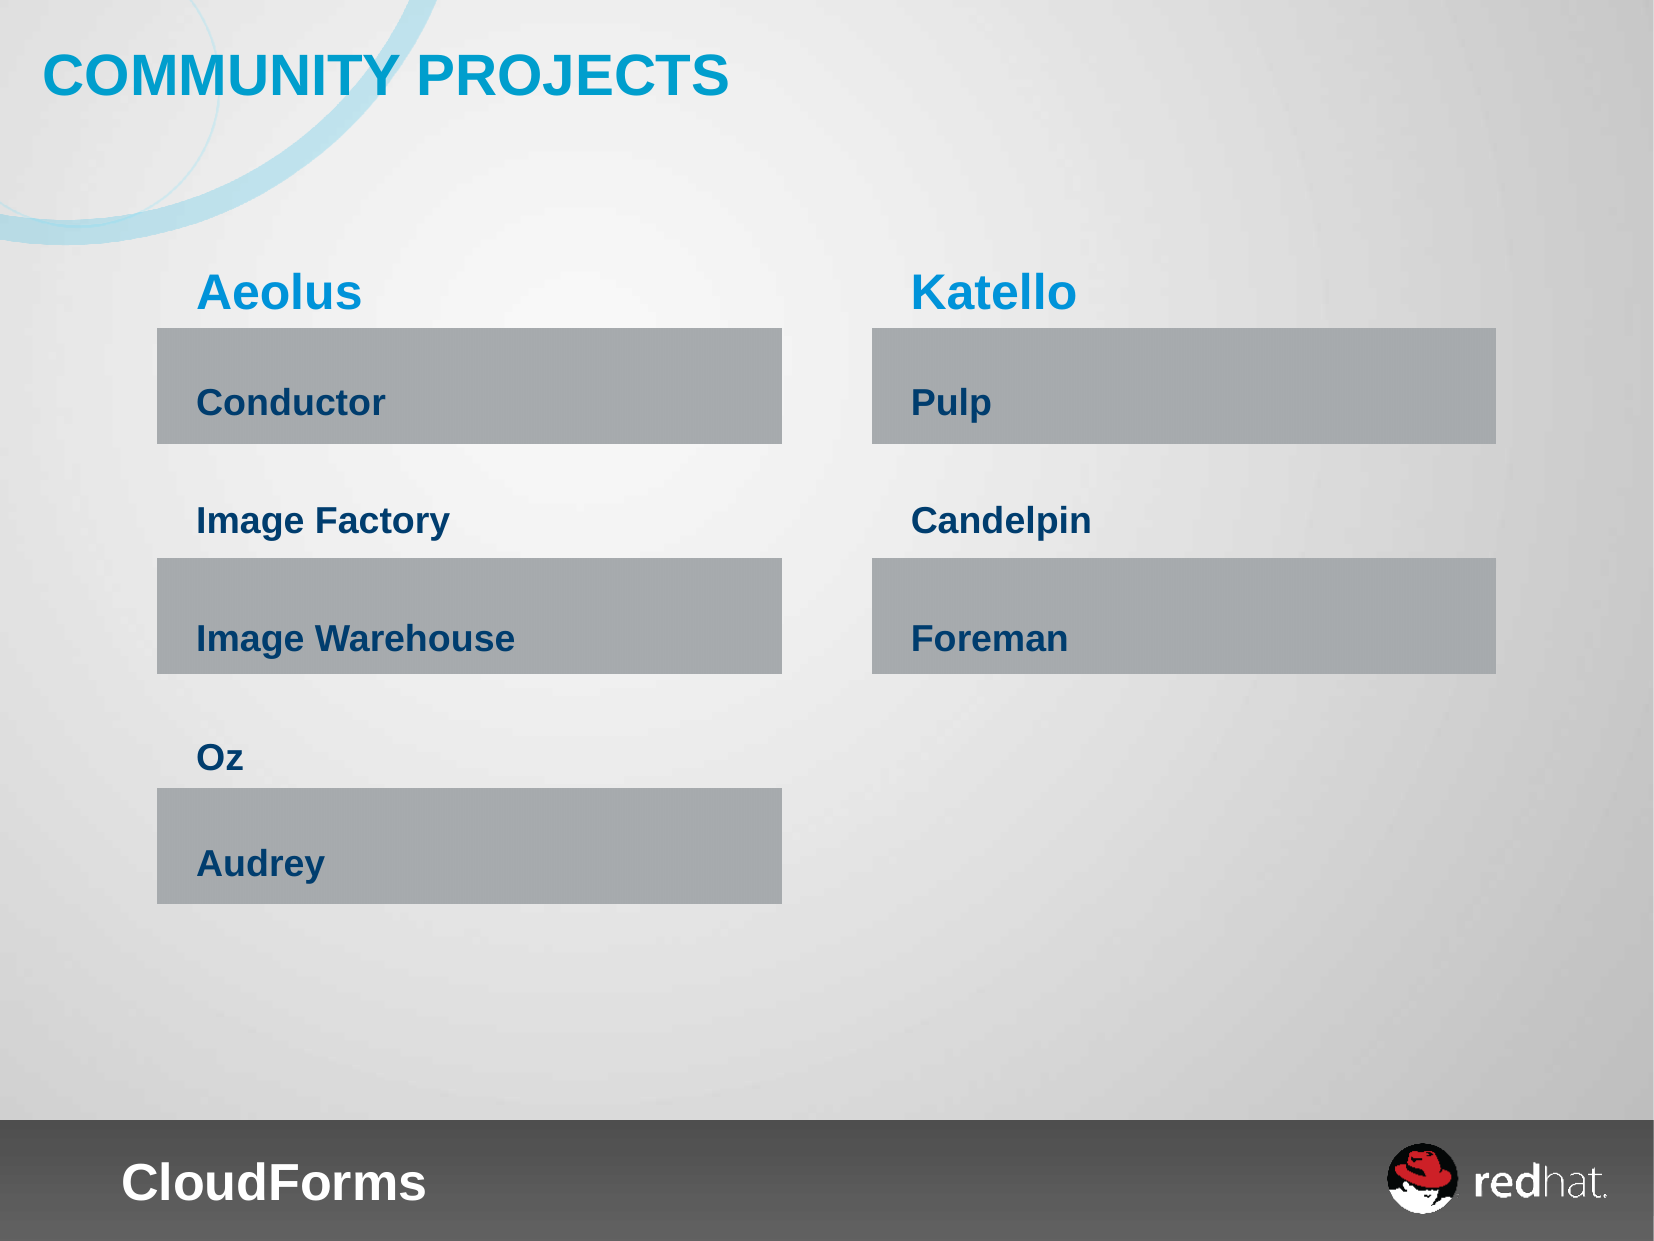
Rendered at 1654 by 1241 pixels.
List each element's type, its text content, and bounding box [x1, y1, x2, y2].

picture [0, 0, 1654, 1241]
text_box Candelpin [896, 471, 1108, 541]
text_box Oz [181, 707, 260, 777]
text_box COMMUNITY PROJECTS [42, 39, 1532, 170]
text_box Katello [895, 256, 1093, 328]
text_box Foreman [896, 589, 1085, 659]
text_box Image Factory [181, 471, 466, 541]
text_box Conductor [181, 353, 401, 423]
text_box Pulp [896, 353, 1008, 423]
text_box Audrey [181, 813, 341, 884]
text_box Image Warehouse [181, 589, 531, 659]
text_box Aeolus [181, 256, 378, 328]
